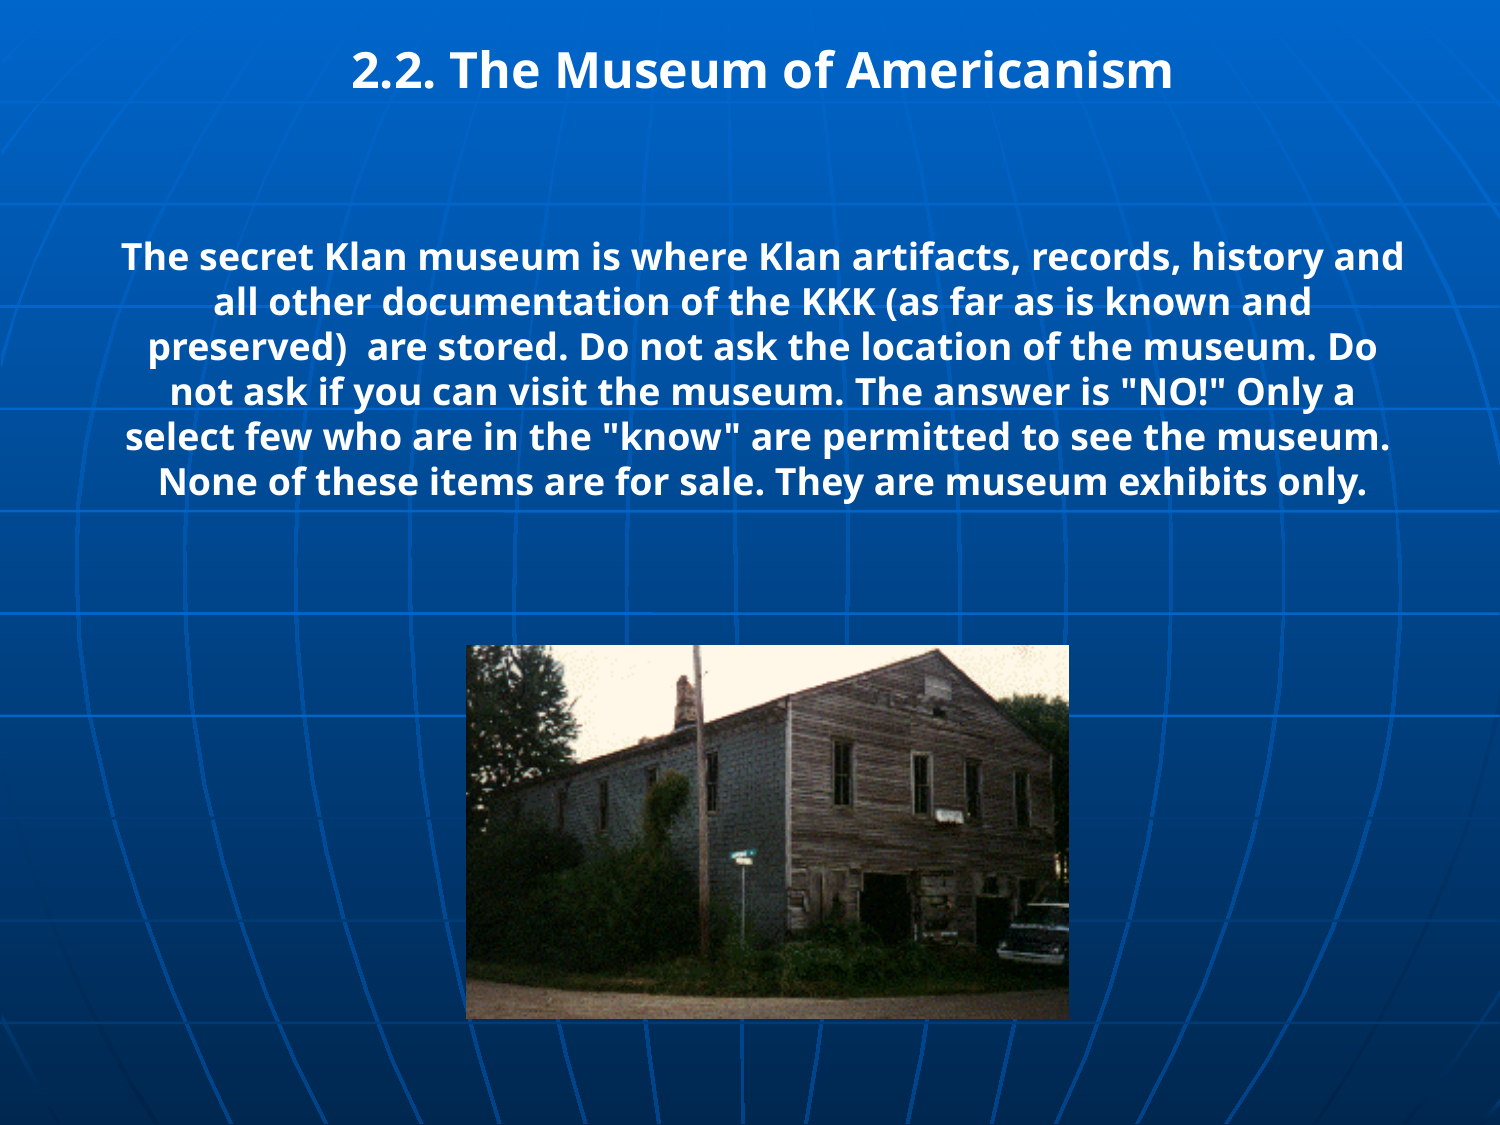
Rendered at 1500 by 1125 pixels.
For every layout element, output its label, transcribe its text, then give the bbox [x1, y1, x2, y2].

text_box 2.2. The Museum of Americanism The secret Klan museum is where Klan artifacts, records, history and all other documentation of the KKK (as far as is known and preserved) are stored. Do not ask the location of the museum. Do not ask if you can visit the museum. The answer is "NO!" Only a select few who are in the "know" are permitted to see the museum. None of these items are for sale. They are museum exhibits only. [100, 30, 1427, 511]
picture [466, 645, 1069, 1019]
